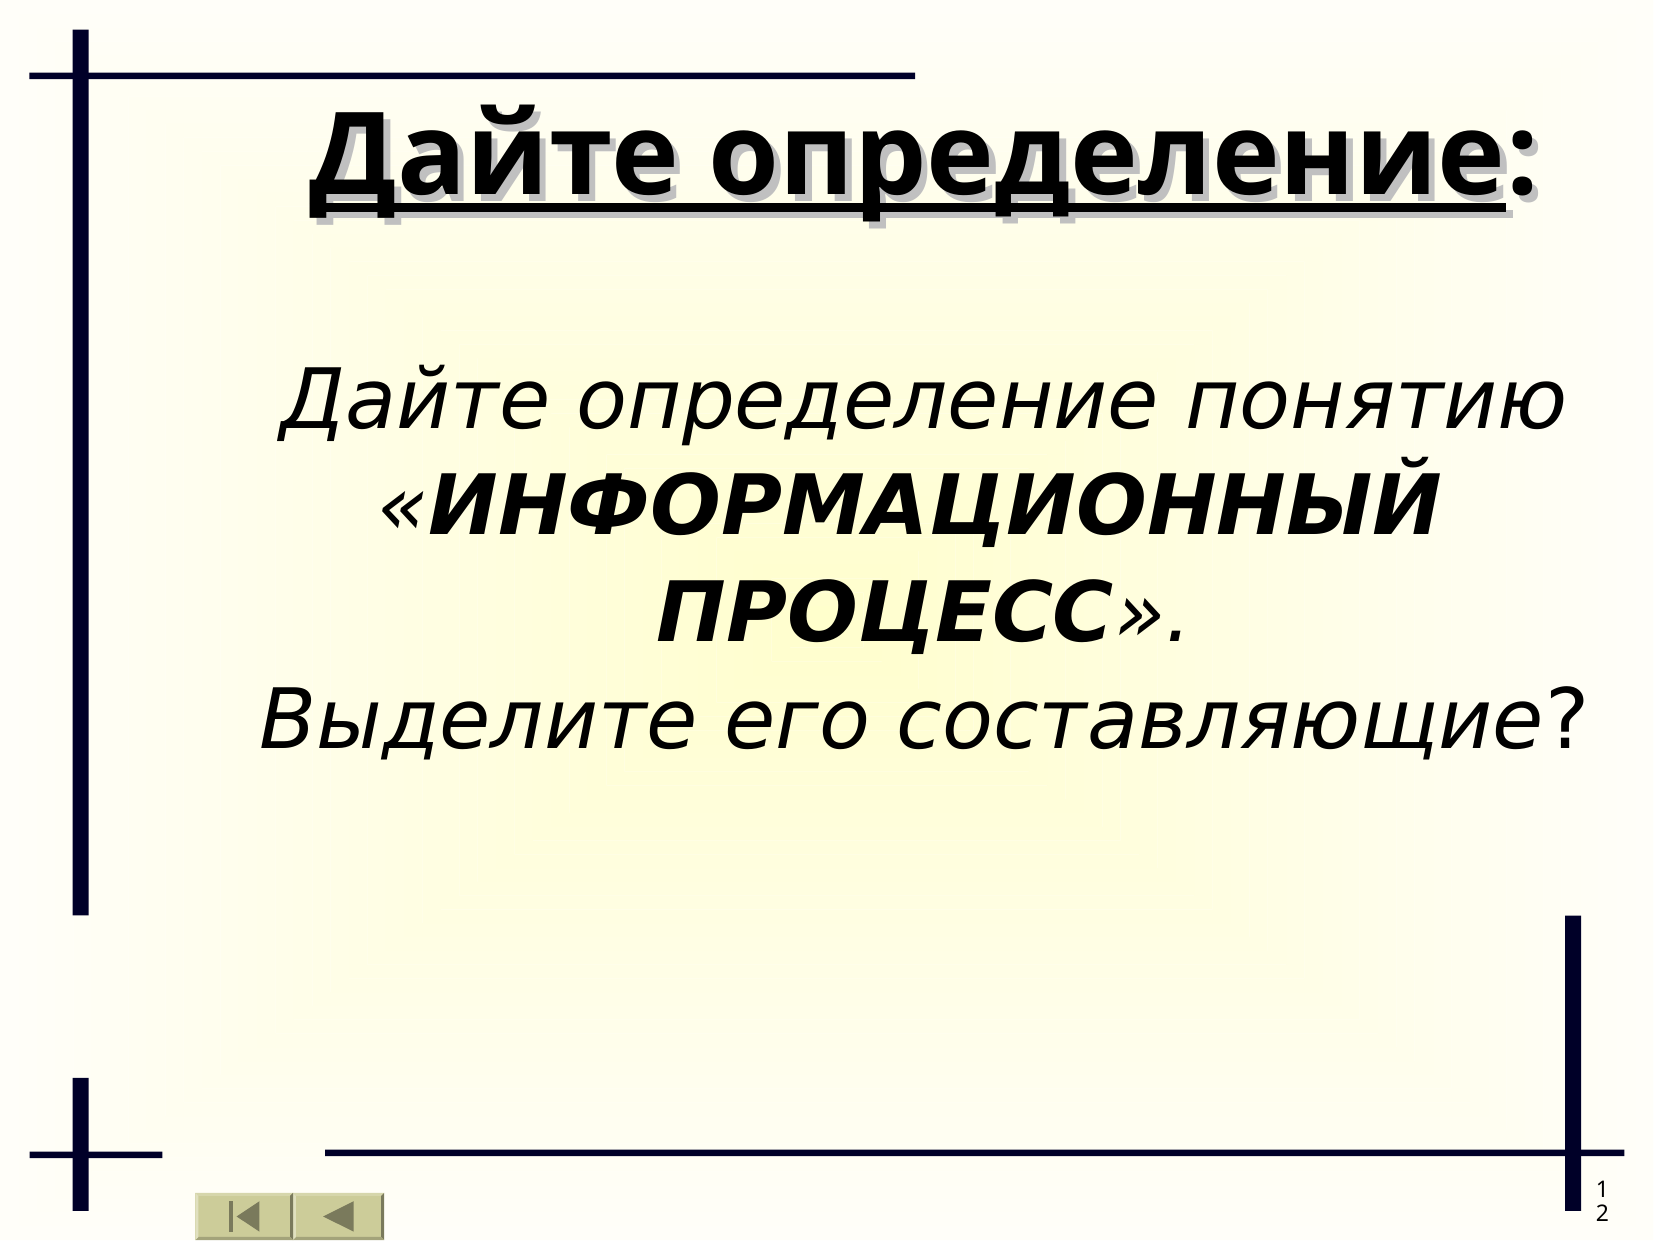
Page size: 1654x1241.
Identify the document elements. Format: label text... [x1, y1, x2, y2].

text_box [196, 1192, 385, 1241]
text_box Дайте определение понятию «ИНФОРМАЦИОННЫЙ ПРОЦЕСС». Выделите его составляющие? [201, 333, 1648, 776]
text_box Дайте определение: [195, 64, 1654, 237]
